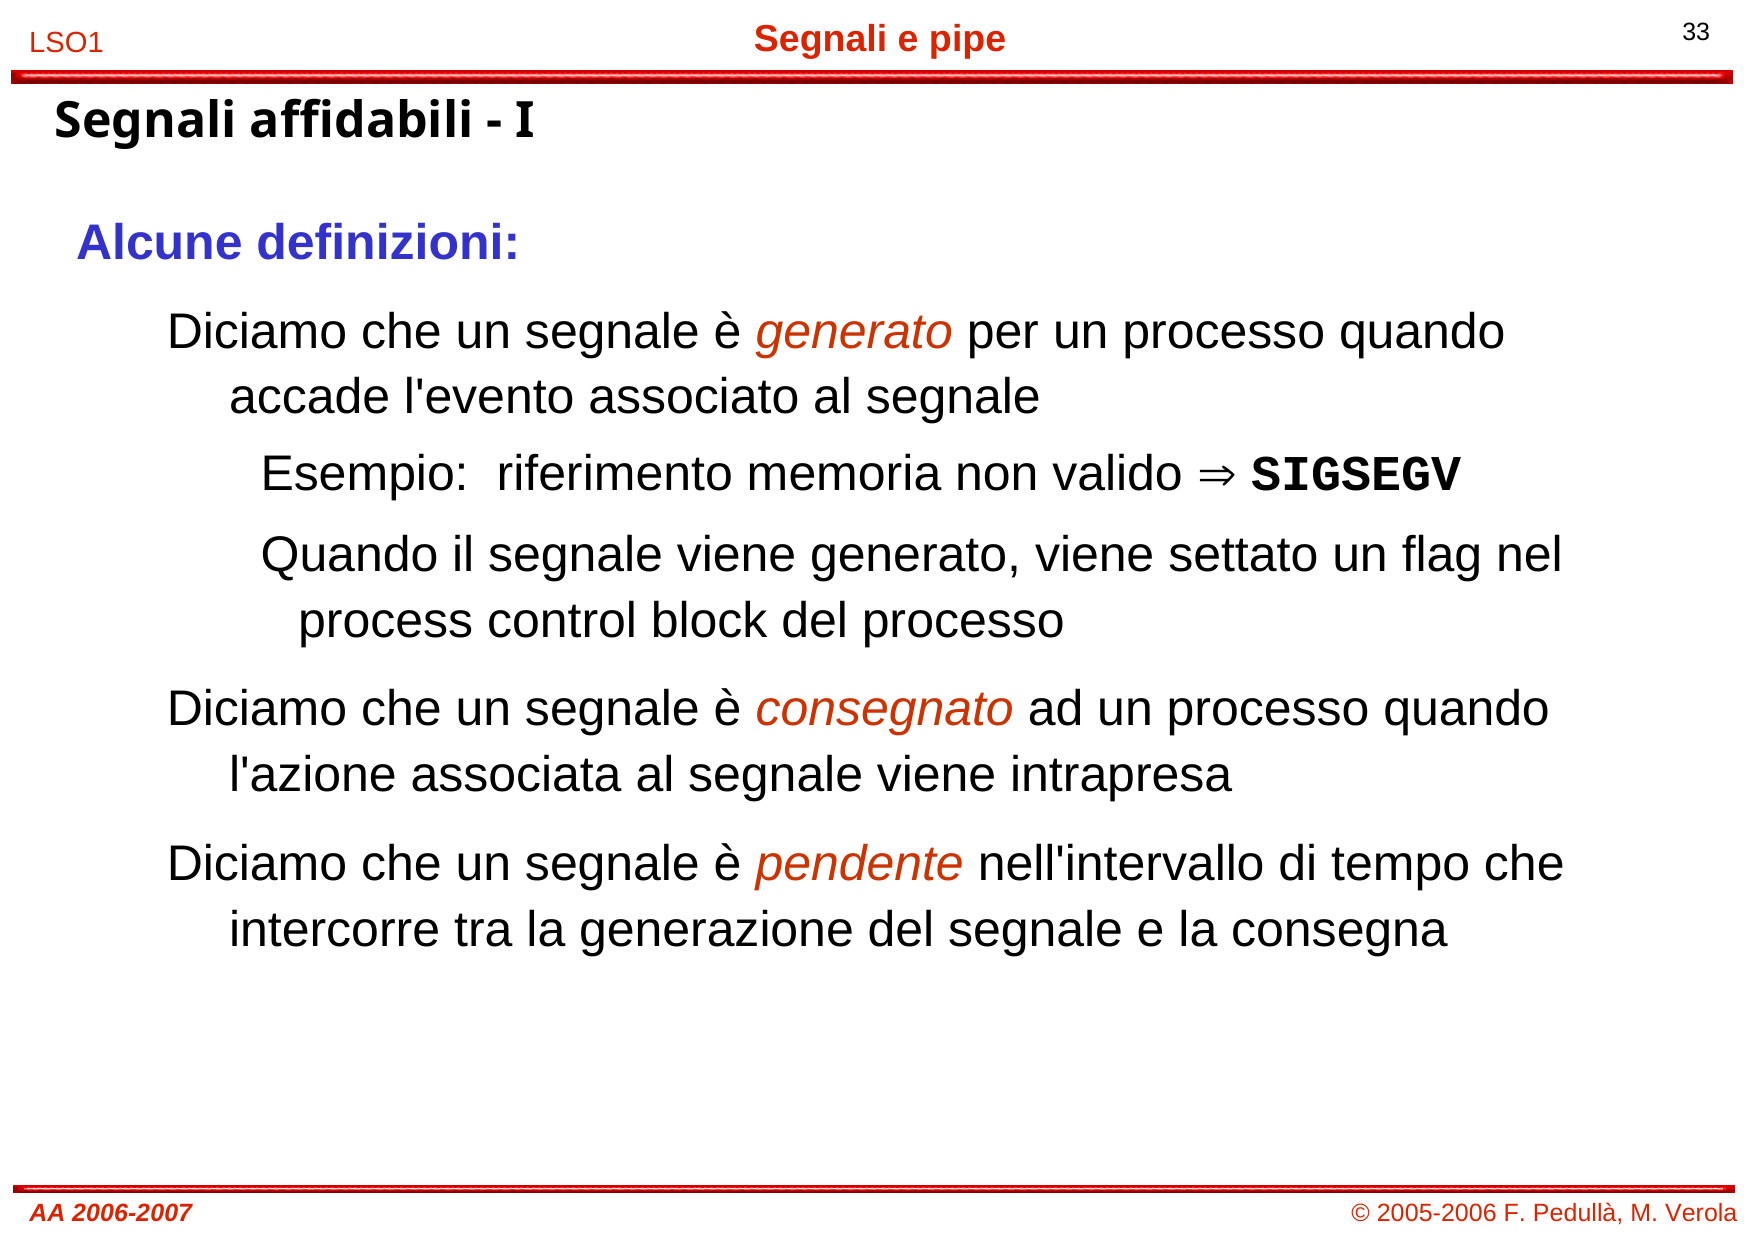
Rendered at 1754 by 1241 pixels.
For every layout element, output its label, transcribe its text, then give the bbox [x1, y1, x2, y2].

picture [11, 70, 1733, 84]
list Alcune definizioni: Diciamo che un segnale è generato per un processo quando accade l'evento associato al segnale Esempio: riferimento memoria non valido  SIGSEGV Quando il segnale viene generato, viene settato un flag nel process control block del processo Diciamo che un segnale è consegnato ad un processo quando l'azione associata al segnale viene intrapresa Diciamo che un segnale è pendente nell'intervallo di tempo che intercorre tra la generazione del segnale e la consegna [58, 206, 1696, 996]
title Segnali affidabili - I [40, 72, 1714, 168]
picture [13, 1185, 1735, 1193]
